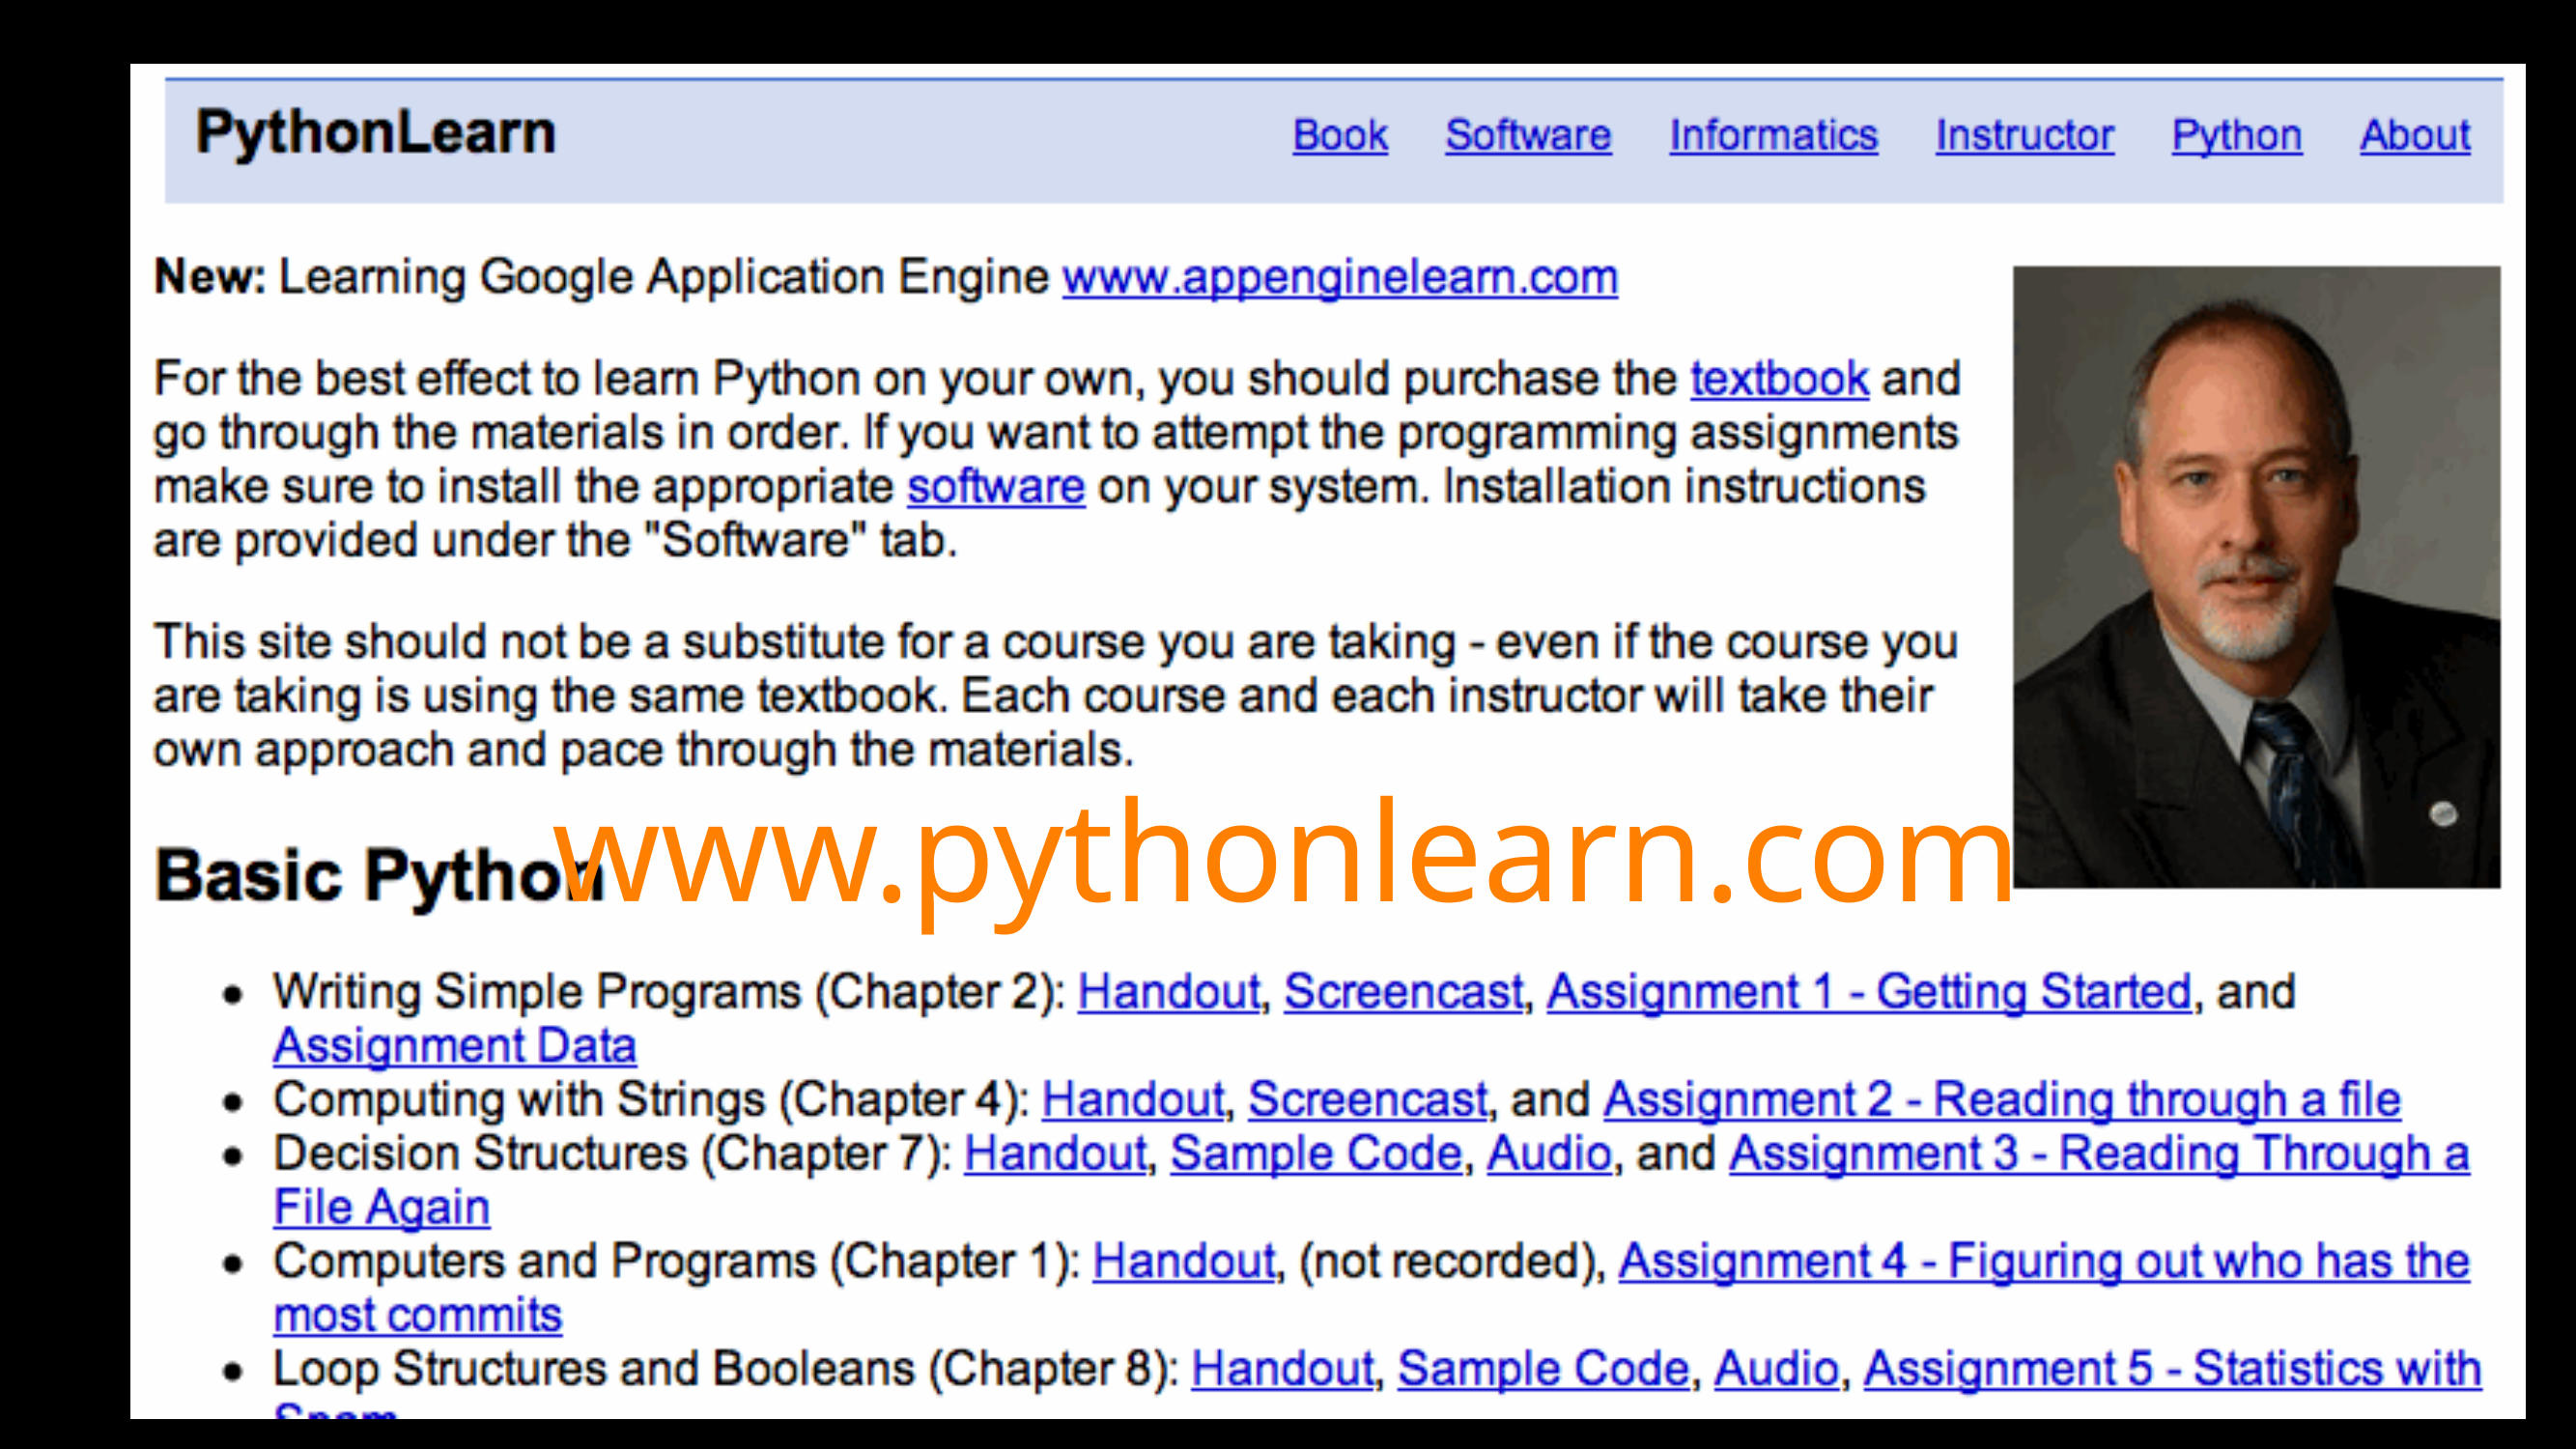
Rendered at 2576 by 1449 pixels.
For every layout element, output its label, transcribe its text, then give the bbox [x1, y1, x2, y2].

picture [130, 64, 2526, 1419]
title www.pythonlearn.com [183, 666, 2392, 1031]
